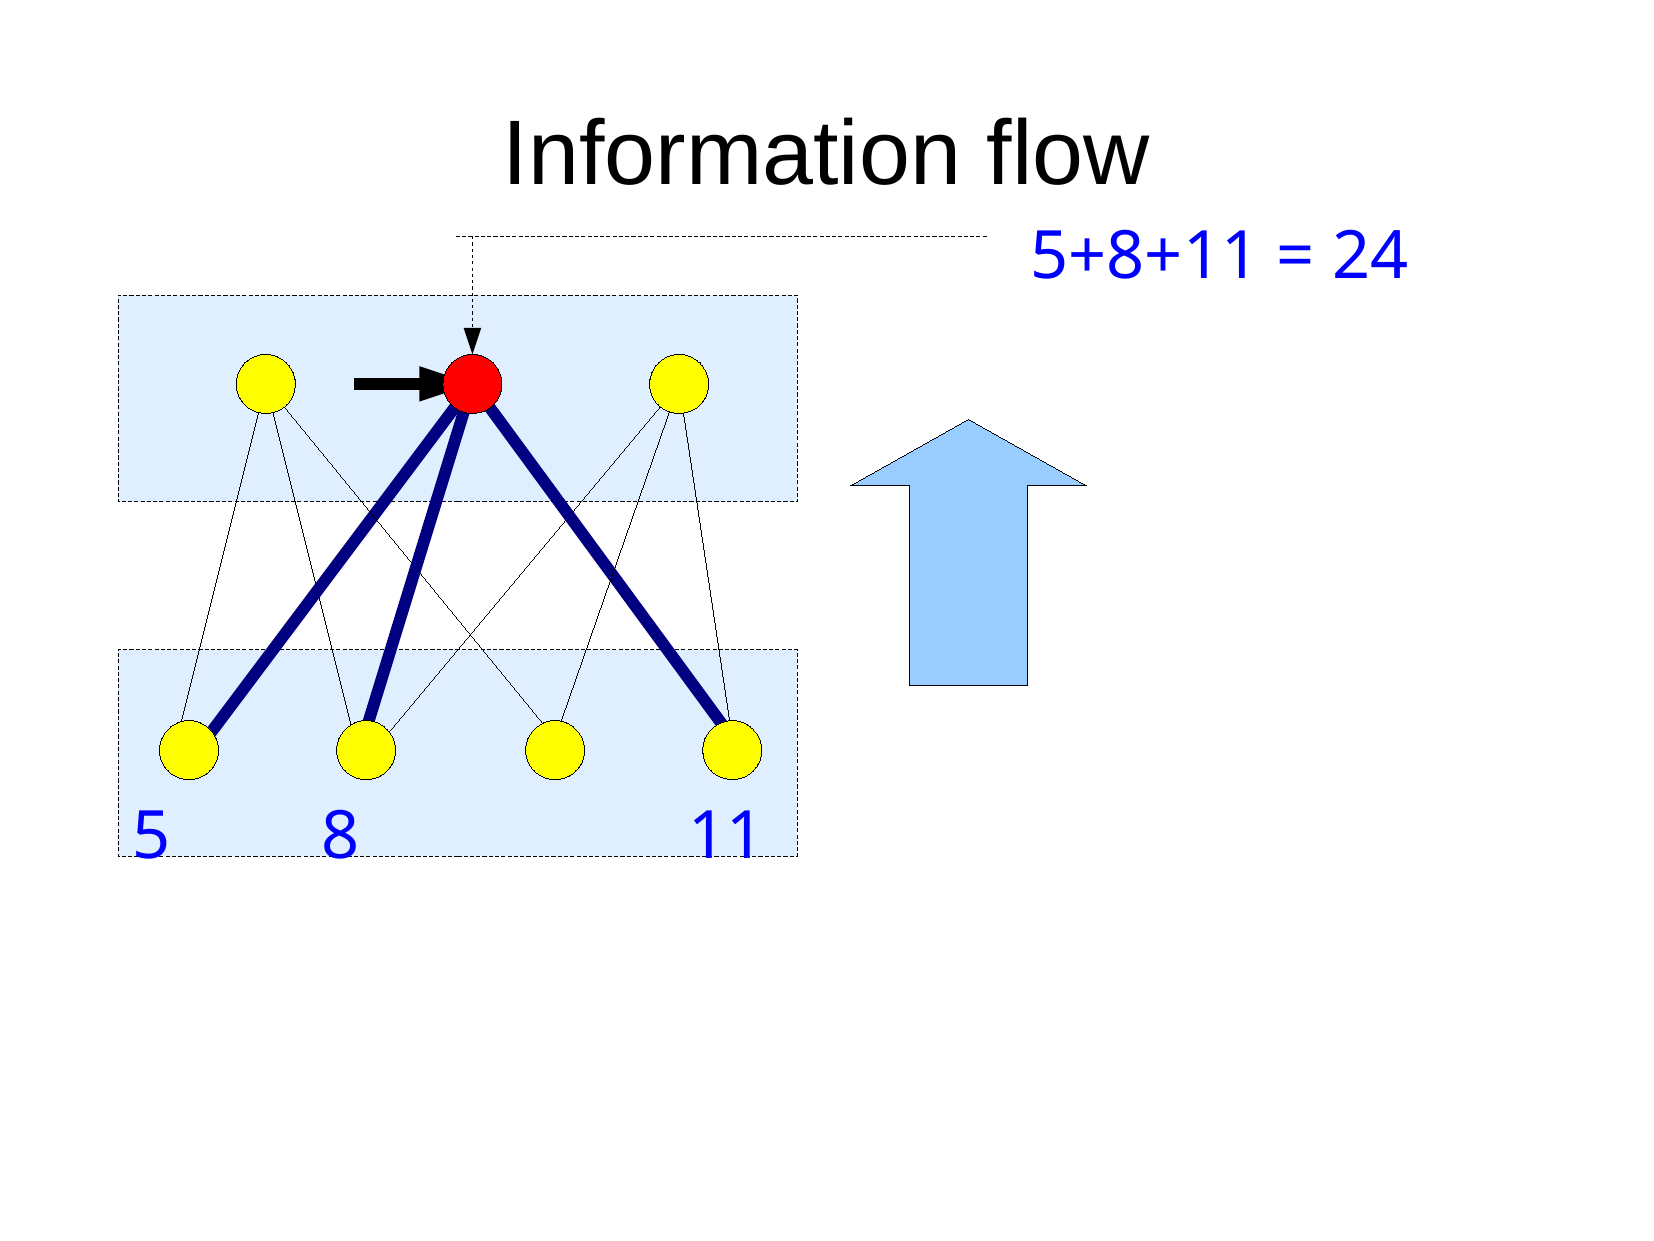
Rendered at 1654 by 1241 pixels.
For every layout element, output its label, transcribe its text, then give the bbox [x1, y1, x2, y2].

text_box 8 [307, 779, 378, 888]
text_box 5 [118, 779, 189, 888]
text_box [118, 649, 798, 857]
text_box 11 [673, 779, 763, 888]
text_box [392, 419, 455, 502]
text_box [118, 295, 798, 502]
text_box [850, 419, 1087, 686]
title Information flow [82, 49, 1571, 257]
text_box 5+8+11 = 24 [1015, 199, 1407, 308]
